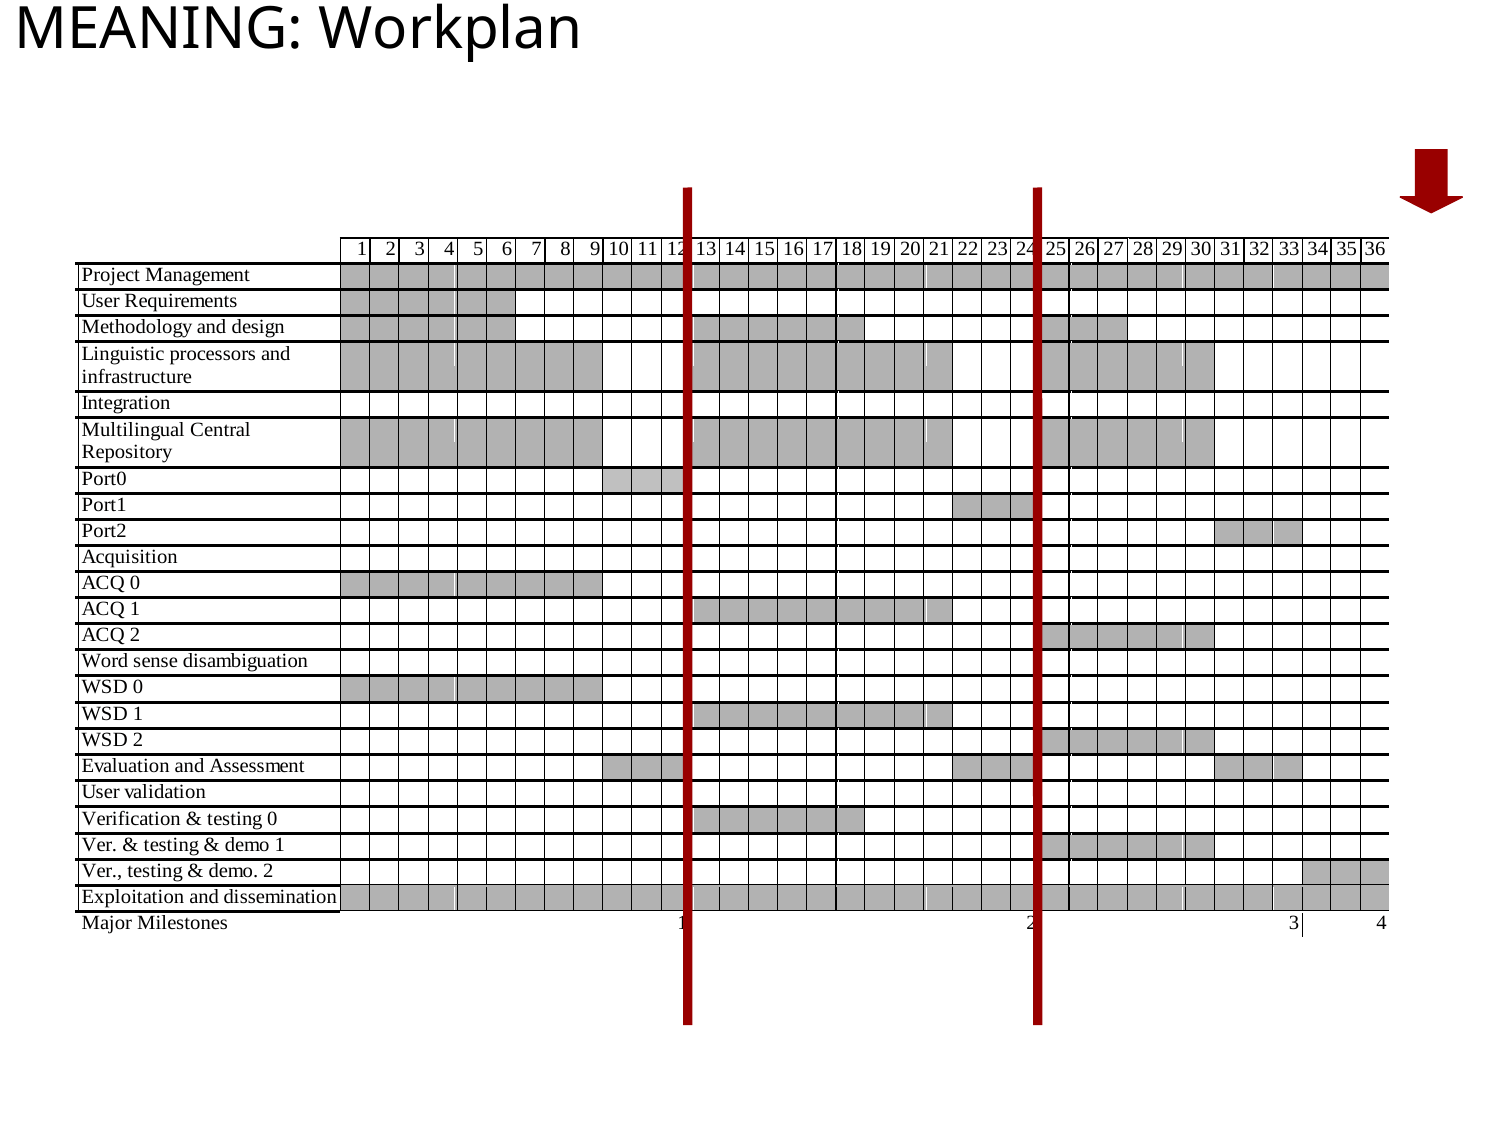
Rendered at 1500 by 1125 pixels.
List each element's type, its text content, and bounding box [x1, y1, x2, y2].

text_box [1400, 149, 1463, 213]
chart [1043, 237, 1437, 1023]
chart [693, 237, 1033, 1023]
chart [75, 237, 683, 1023]
title MEANING: Workplan [0, 0, 1500, 70]
